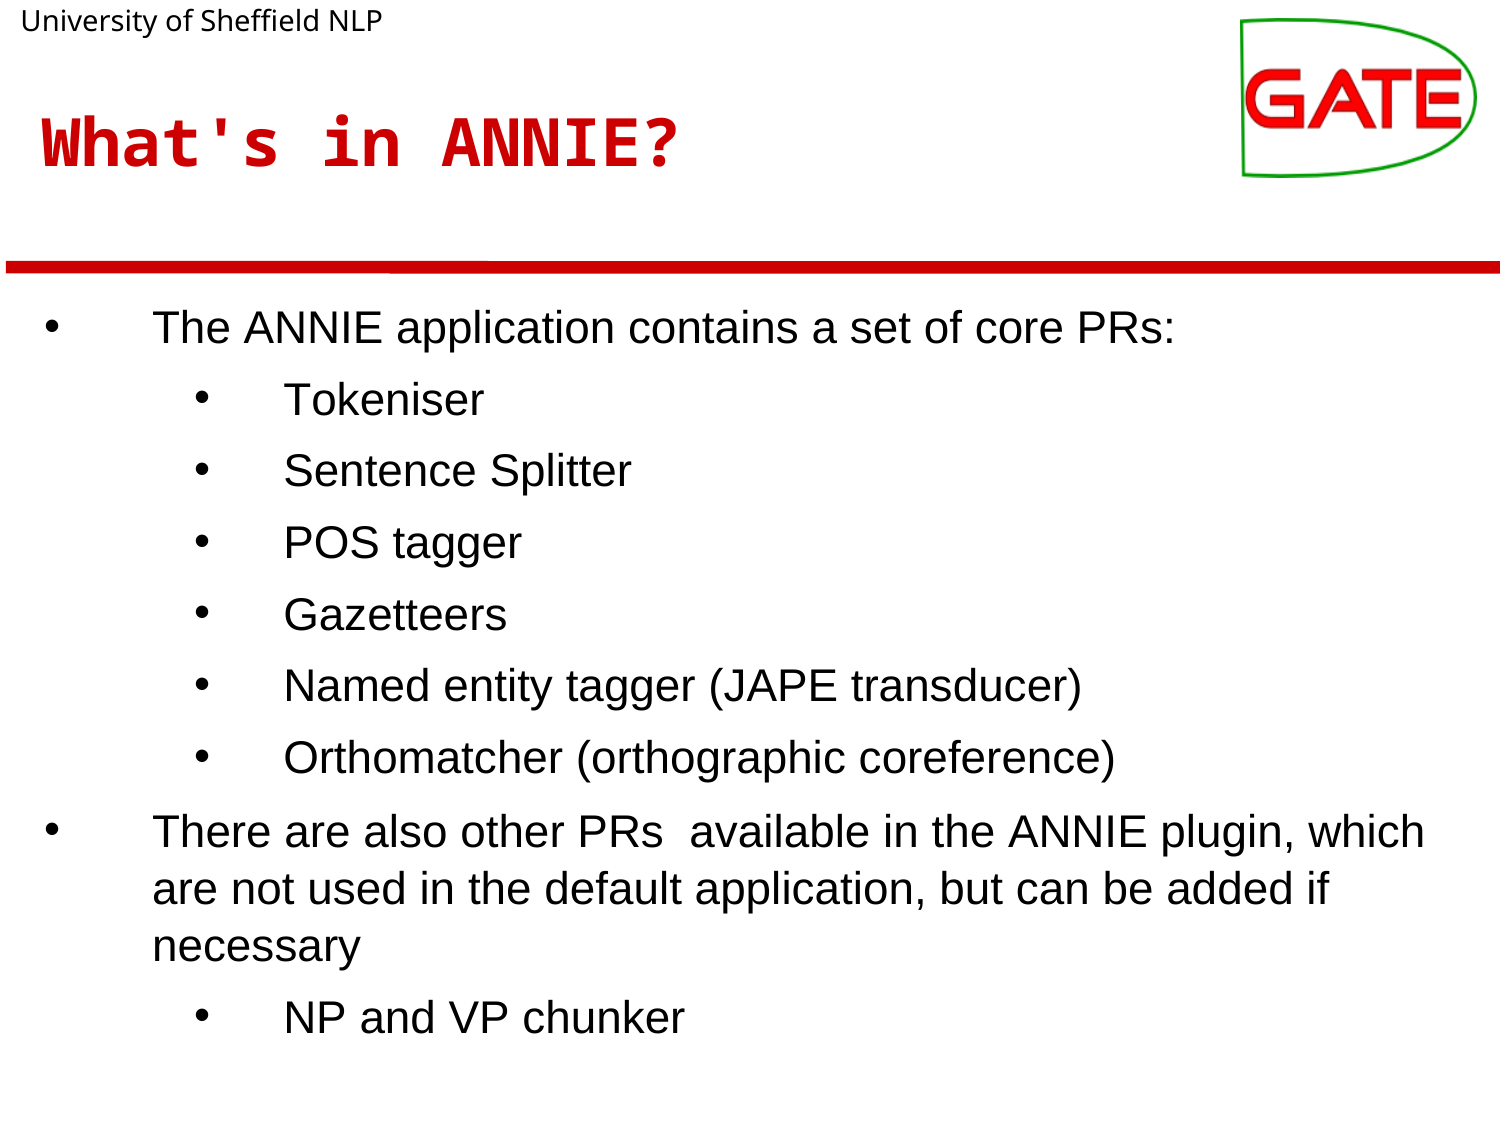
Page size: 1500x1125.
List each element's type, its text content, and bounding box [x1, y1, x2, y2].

list The ANNIE application contains a set of core PRs: Tokeniser Sentence Splitter POS tagger Gazetteers Named entity tagger (JAPE transducer)‏ Orthomatcher (orthographic coreference)‏ There are also other PRs available in the ANNIE plugin, which are not used in the default application, but can be added if necessary NP and VP chunker [29, 288, 1477, 1125]
title What's in ANNIE? [41, 66, 1388, 221]
picture [1240, 18, 1477, 178]
